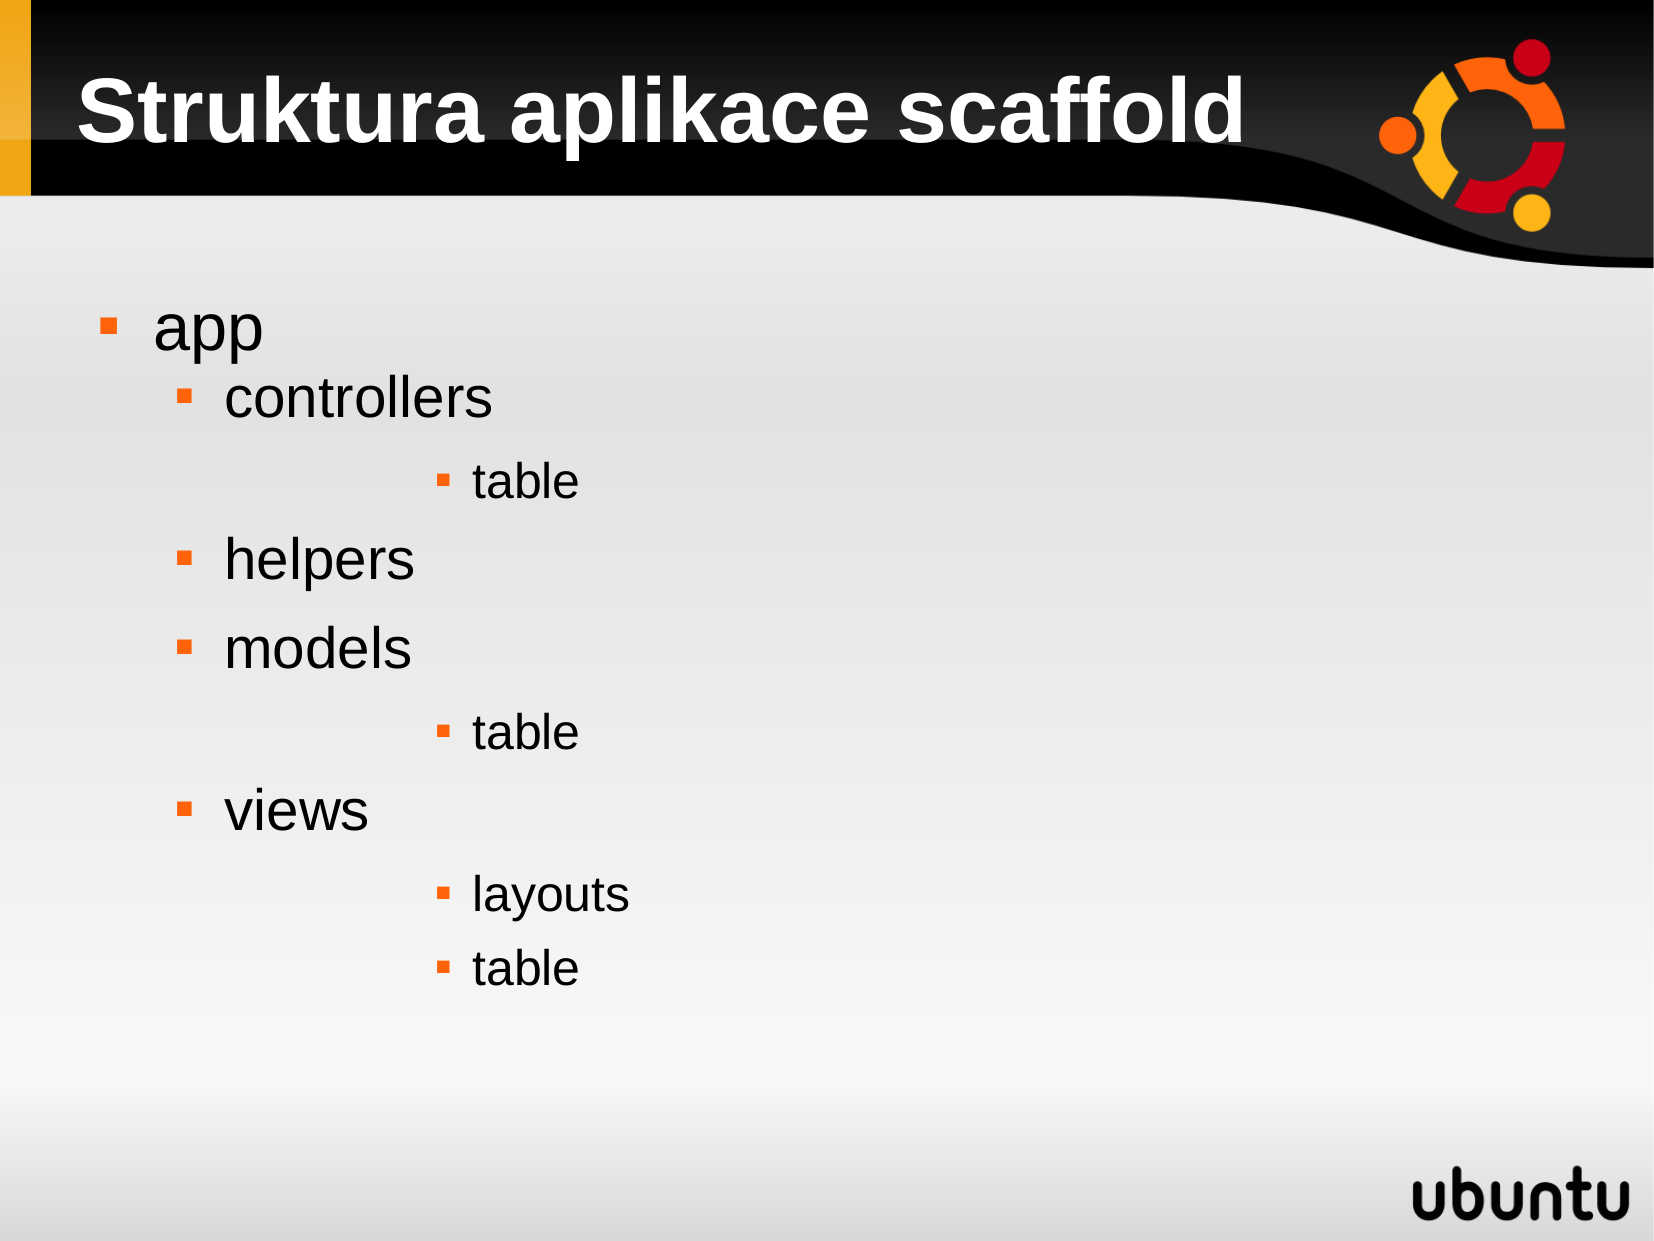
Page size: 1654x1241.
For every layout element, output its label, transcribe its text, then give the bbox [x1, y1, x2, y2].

title Struktura aplikace scaffold [76, 14, 1565, 207]
picture [0, 0, 1654, 1241]
list app controllers table helpers models table views layouts table [82, 290, 1571, 1094]
